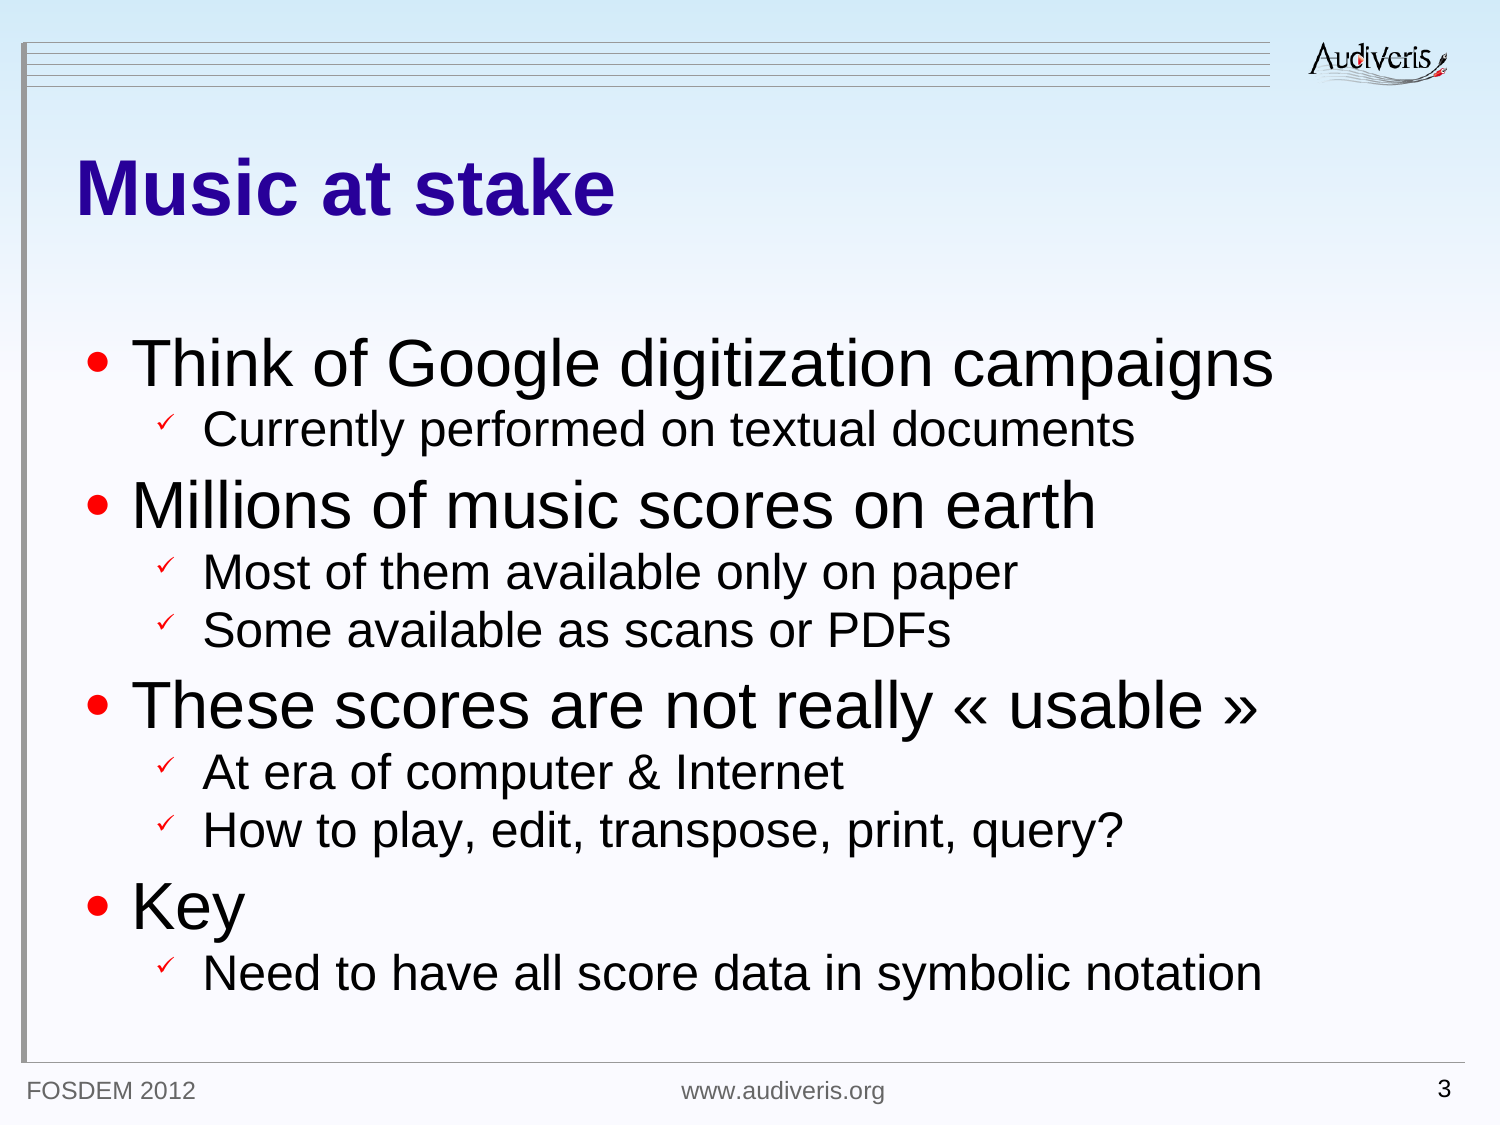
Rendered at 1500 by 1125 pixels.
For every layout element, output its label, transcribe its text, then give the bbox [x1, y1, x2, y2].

picture [1306, 29, 1447, 89]
title Music at stake [75, 100, 1437, 270]
list Think of Google digitization campaigns Currently performed on textual documents Millions of music scores on earth Most of them available only on paper Some available as scans or PDFs These scores are not really « usable » At era of computer & Internet How to play, edit, transpose, print, query? Key Need to have all score data in symbolic notation [64, 324, 1401, 1017]
